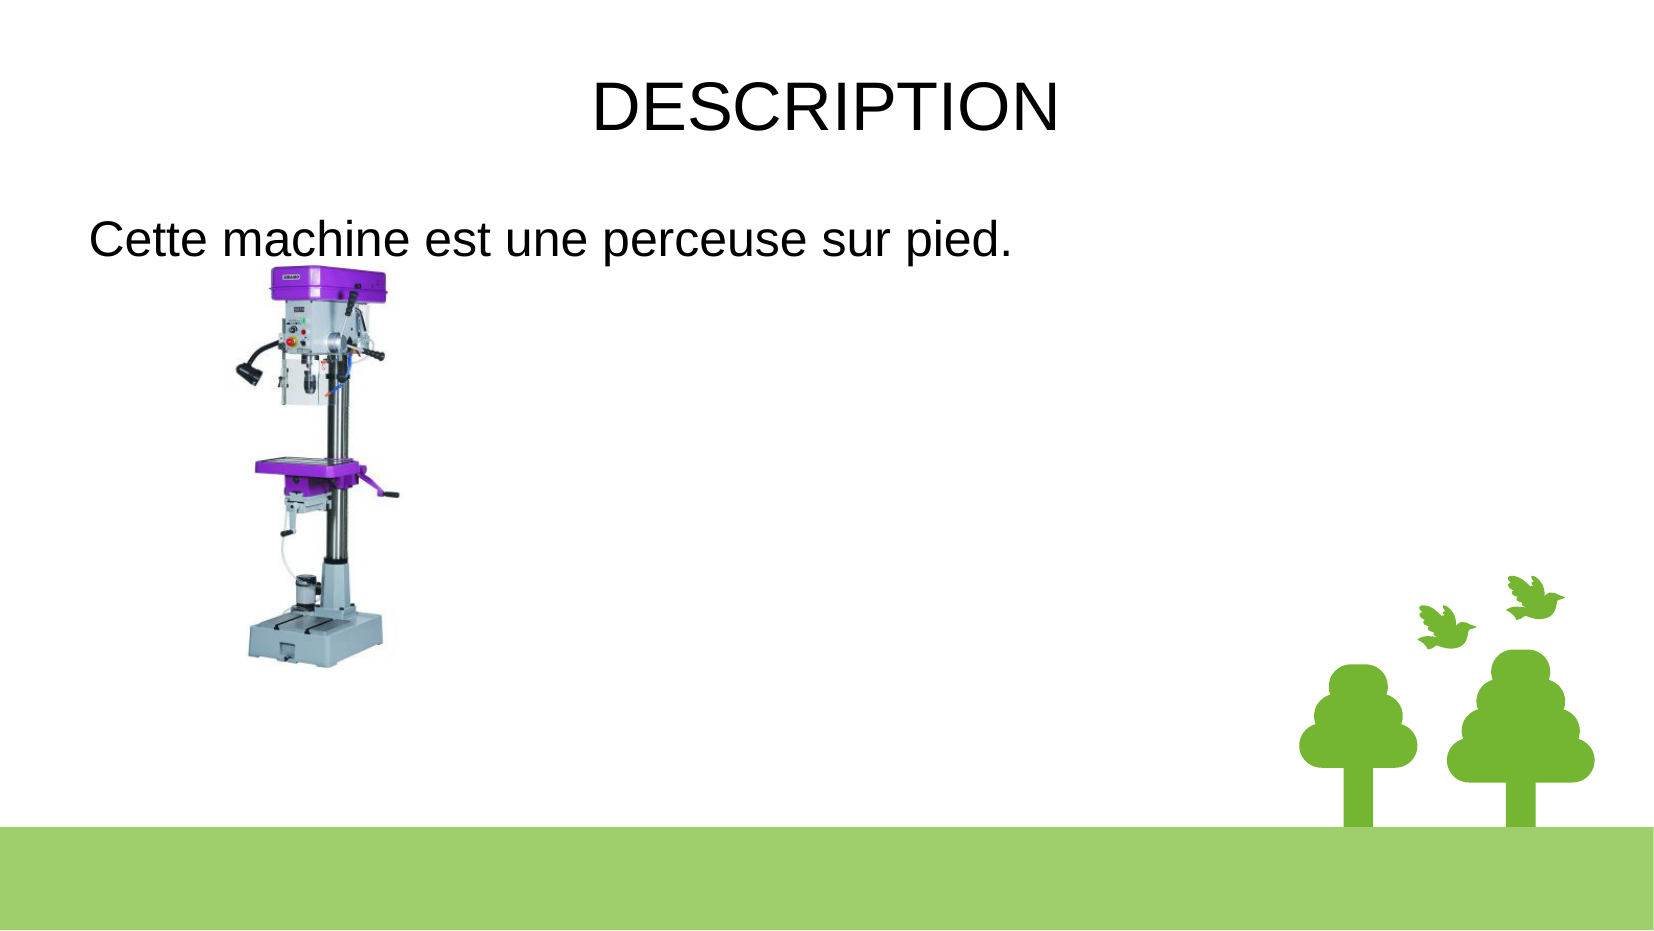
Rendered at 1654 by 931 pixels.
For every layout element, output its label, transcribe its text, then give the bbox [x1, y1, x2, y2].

list Cette machine est une perceuse sur pied. [88, 206, 1583, 739]
picture [112, 262, 526, 670]
title DESCRIPTION [88, 29, 1565, 178]
